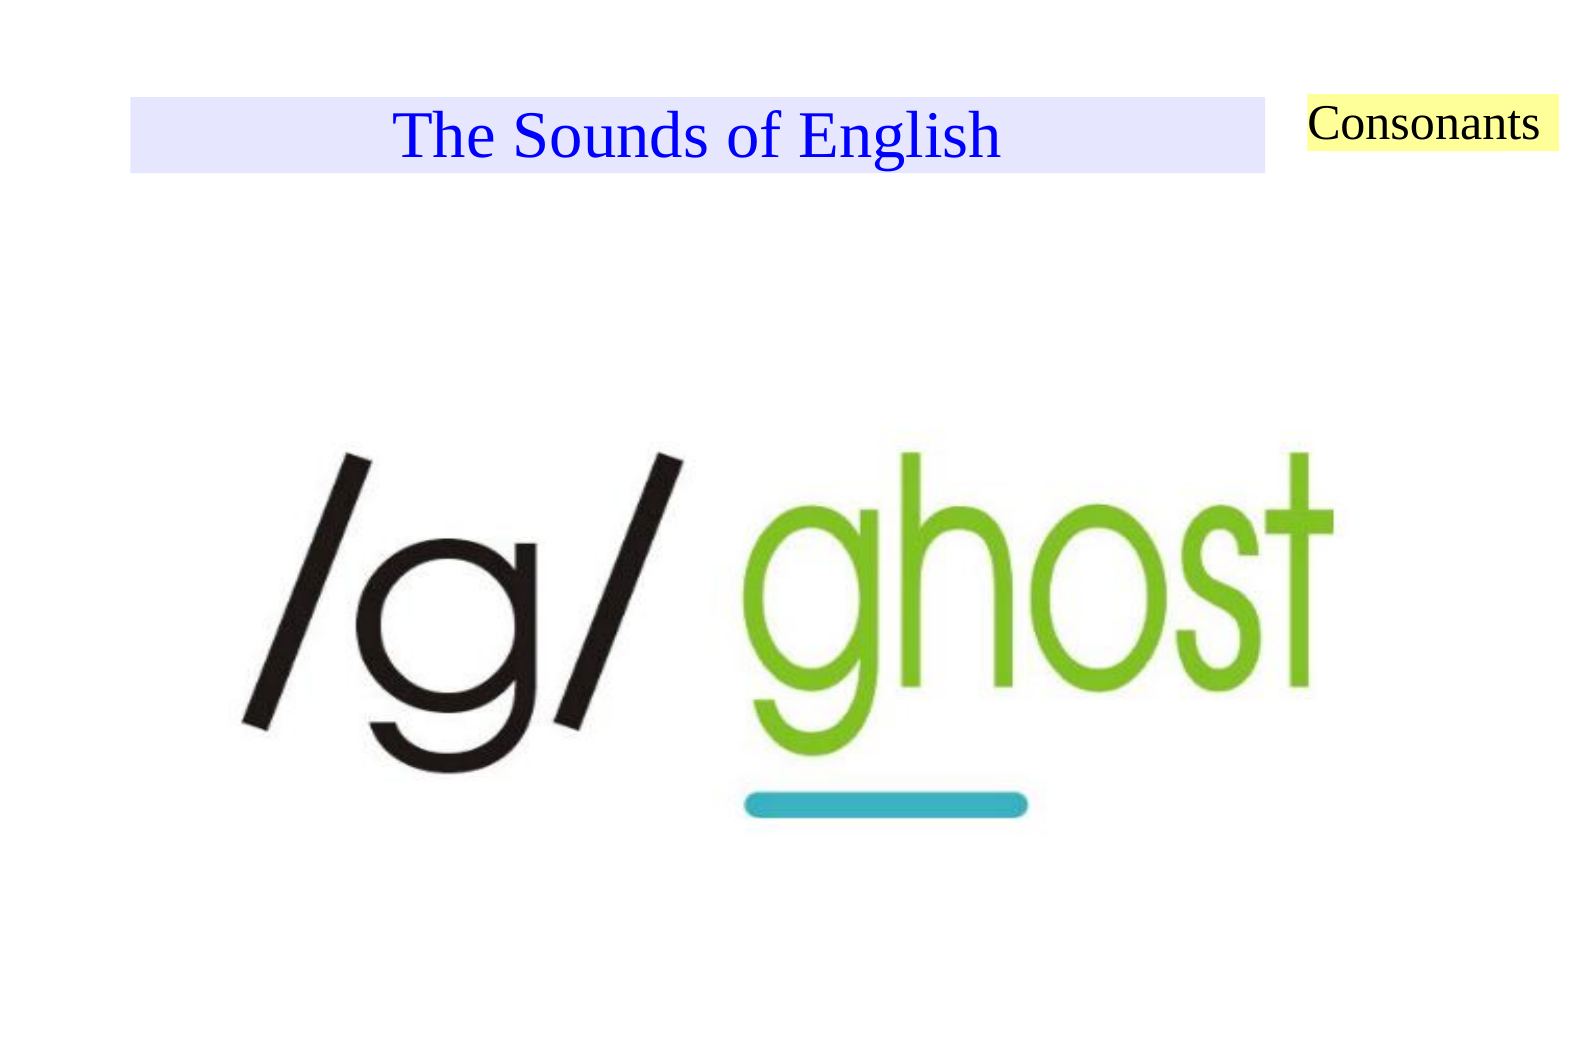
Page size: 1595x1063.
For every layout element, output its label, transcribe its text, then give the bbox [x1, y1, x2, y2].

picture [146, 212, 1480, 1025]
text_box Consonants [1307, 94, 1560, 152]
text_box The Sounds of English [130, 97, 1266, 174]
